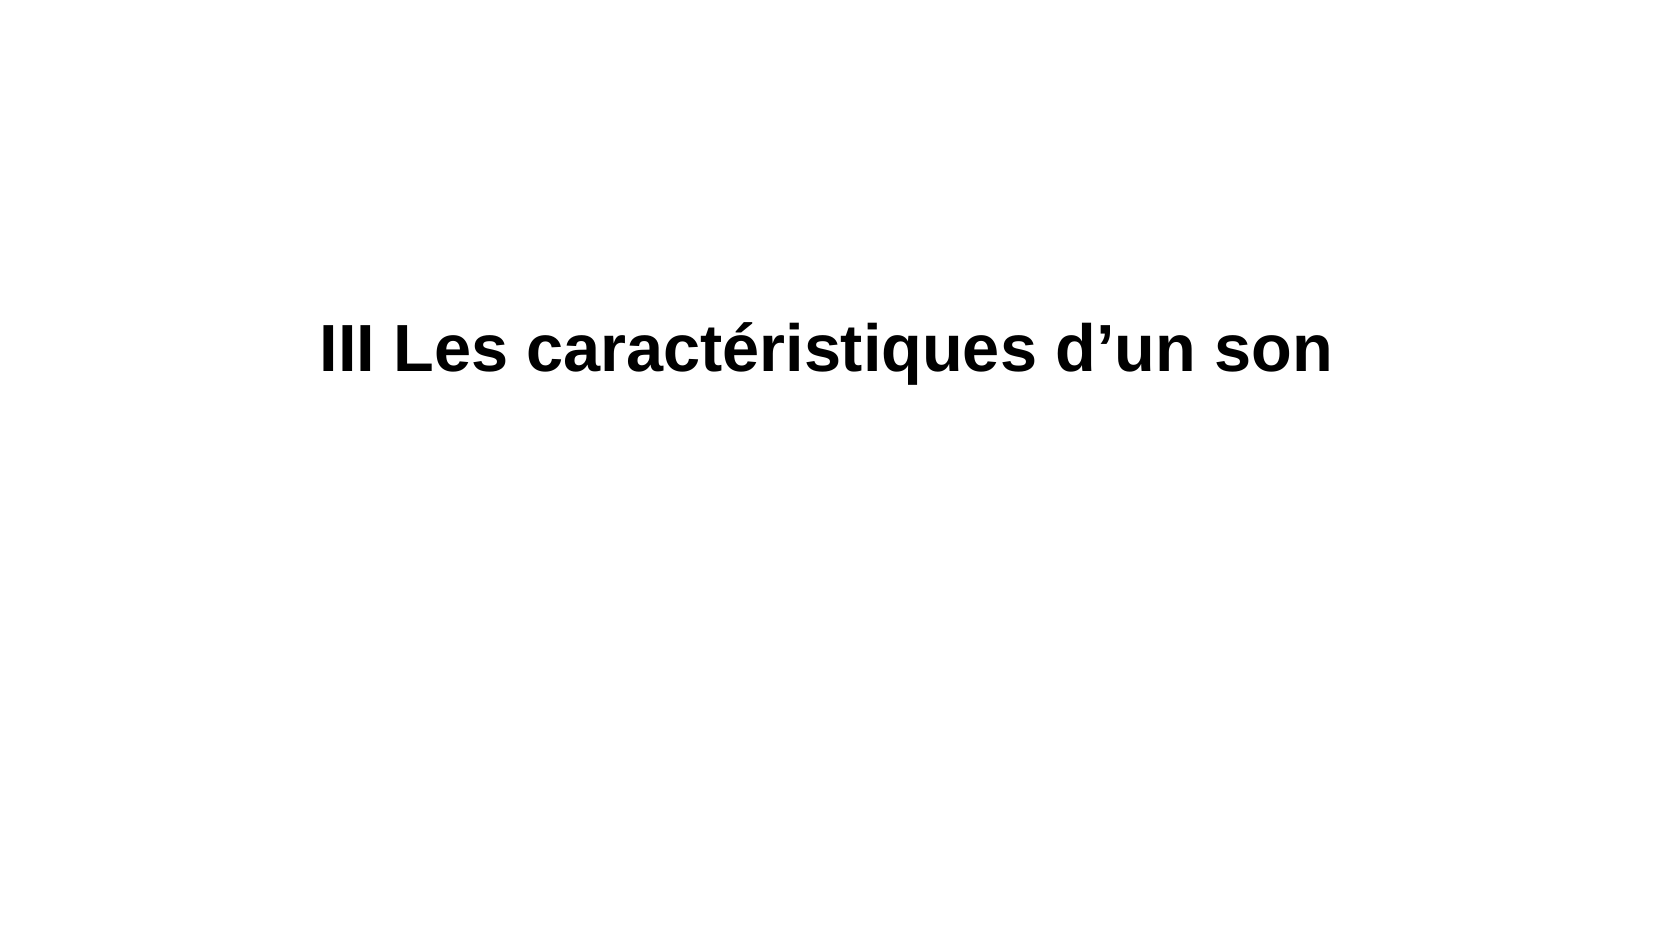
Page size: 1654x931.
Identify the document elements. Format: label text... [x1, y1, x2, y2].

subtitle III Les caractéristiques d’un son [82, 88, 1571, 758]
